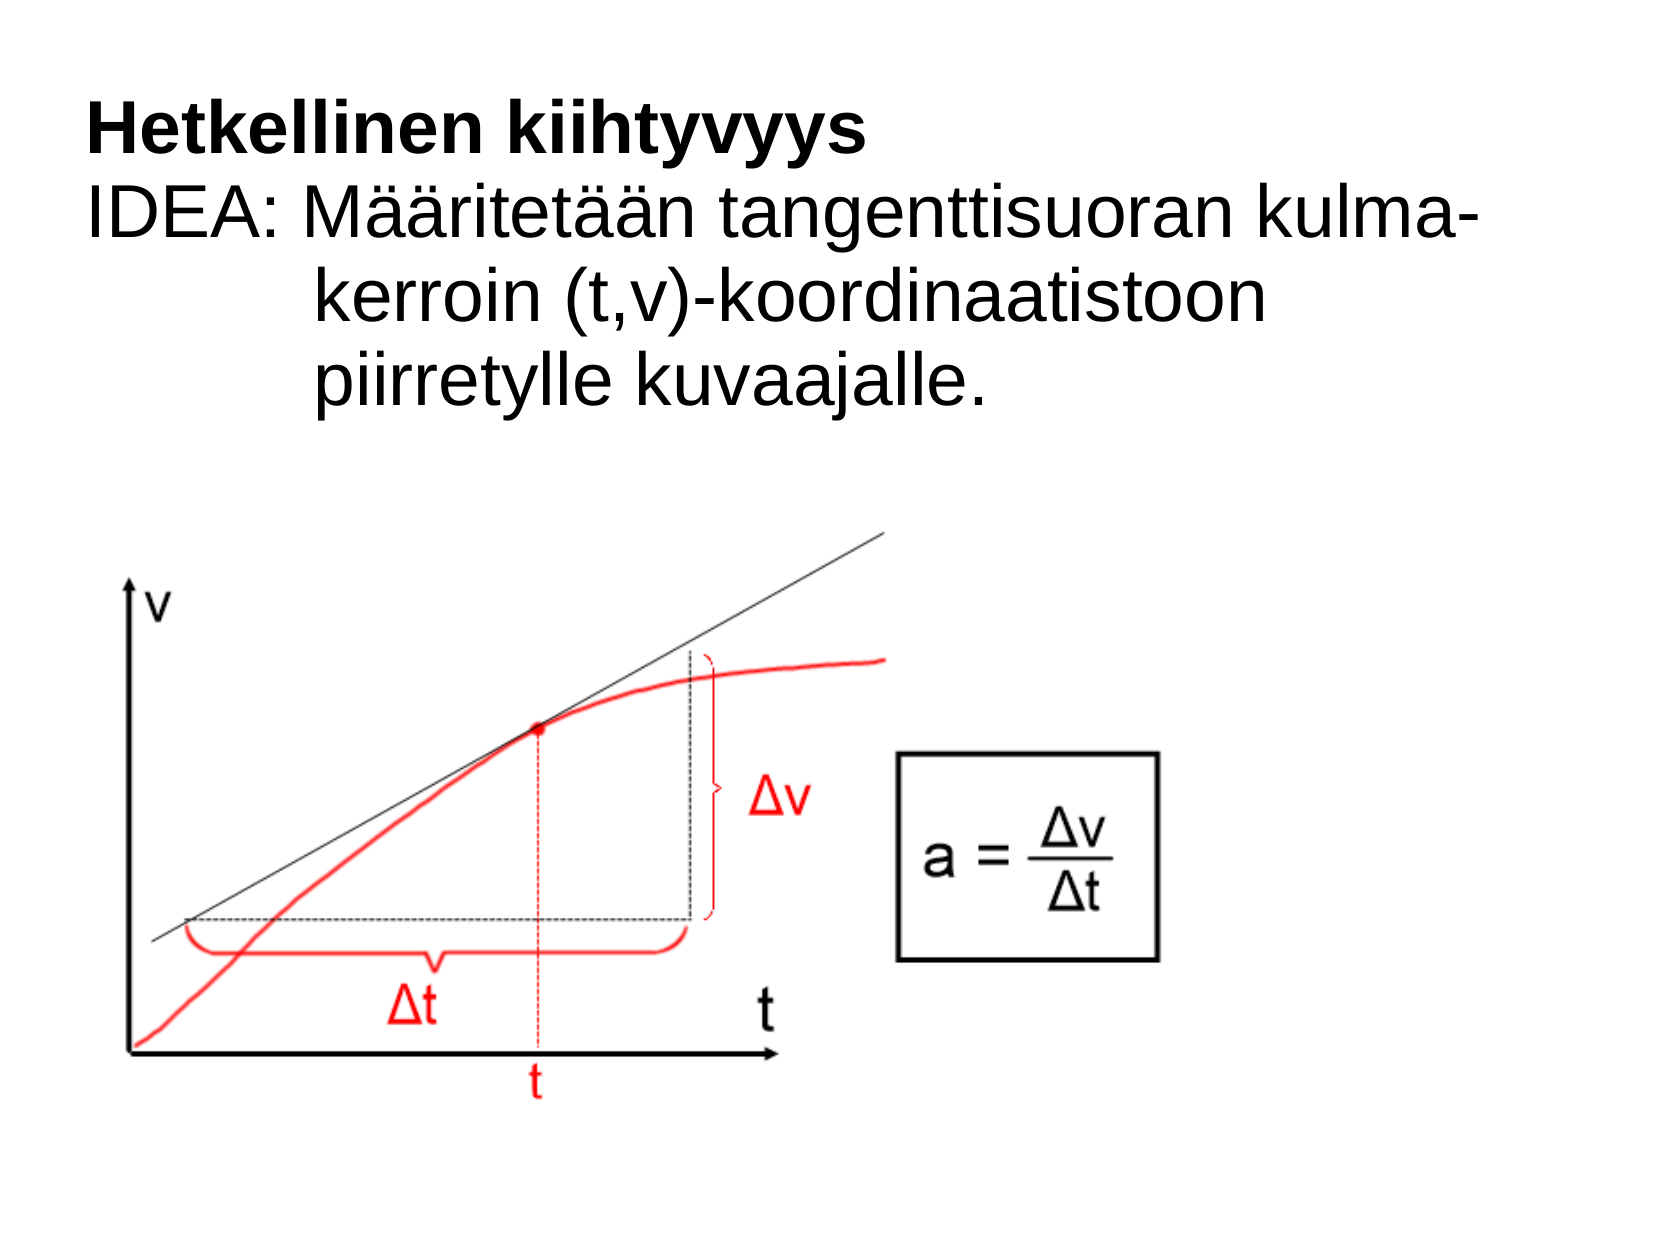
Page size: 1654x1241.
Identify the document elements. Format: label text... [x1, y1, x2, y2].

text_box Hetkellinen kiihtyvyys IDEA: Määritetään tangenttisuoran kulma- kerroin (t,v)-koordinaatistoon piirretylle kuvaajalle. [70, 74, 1523, 426]
picture [82, 472, 1211, 1158]
